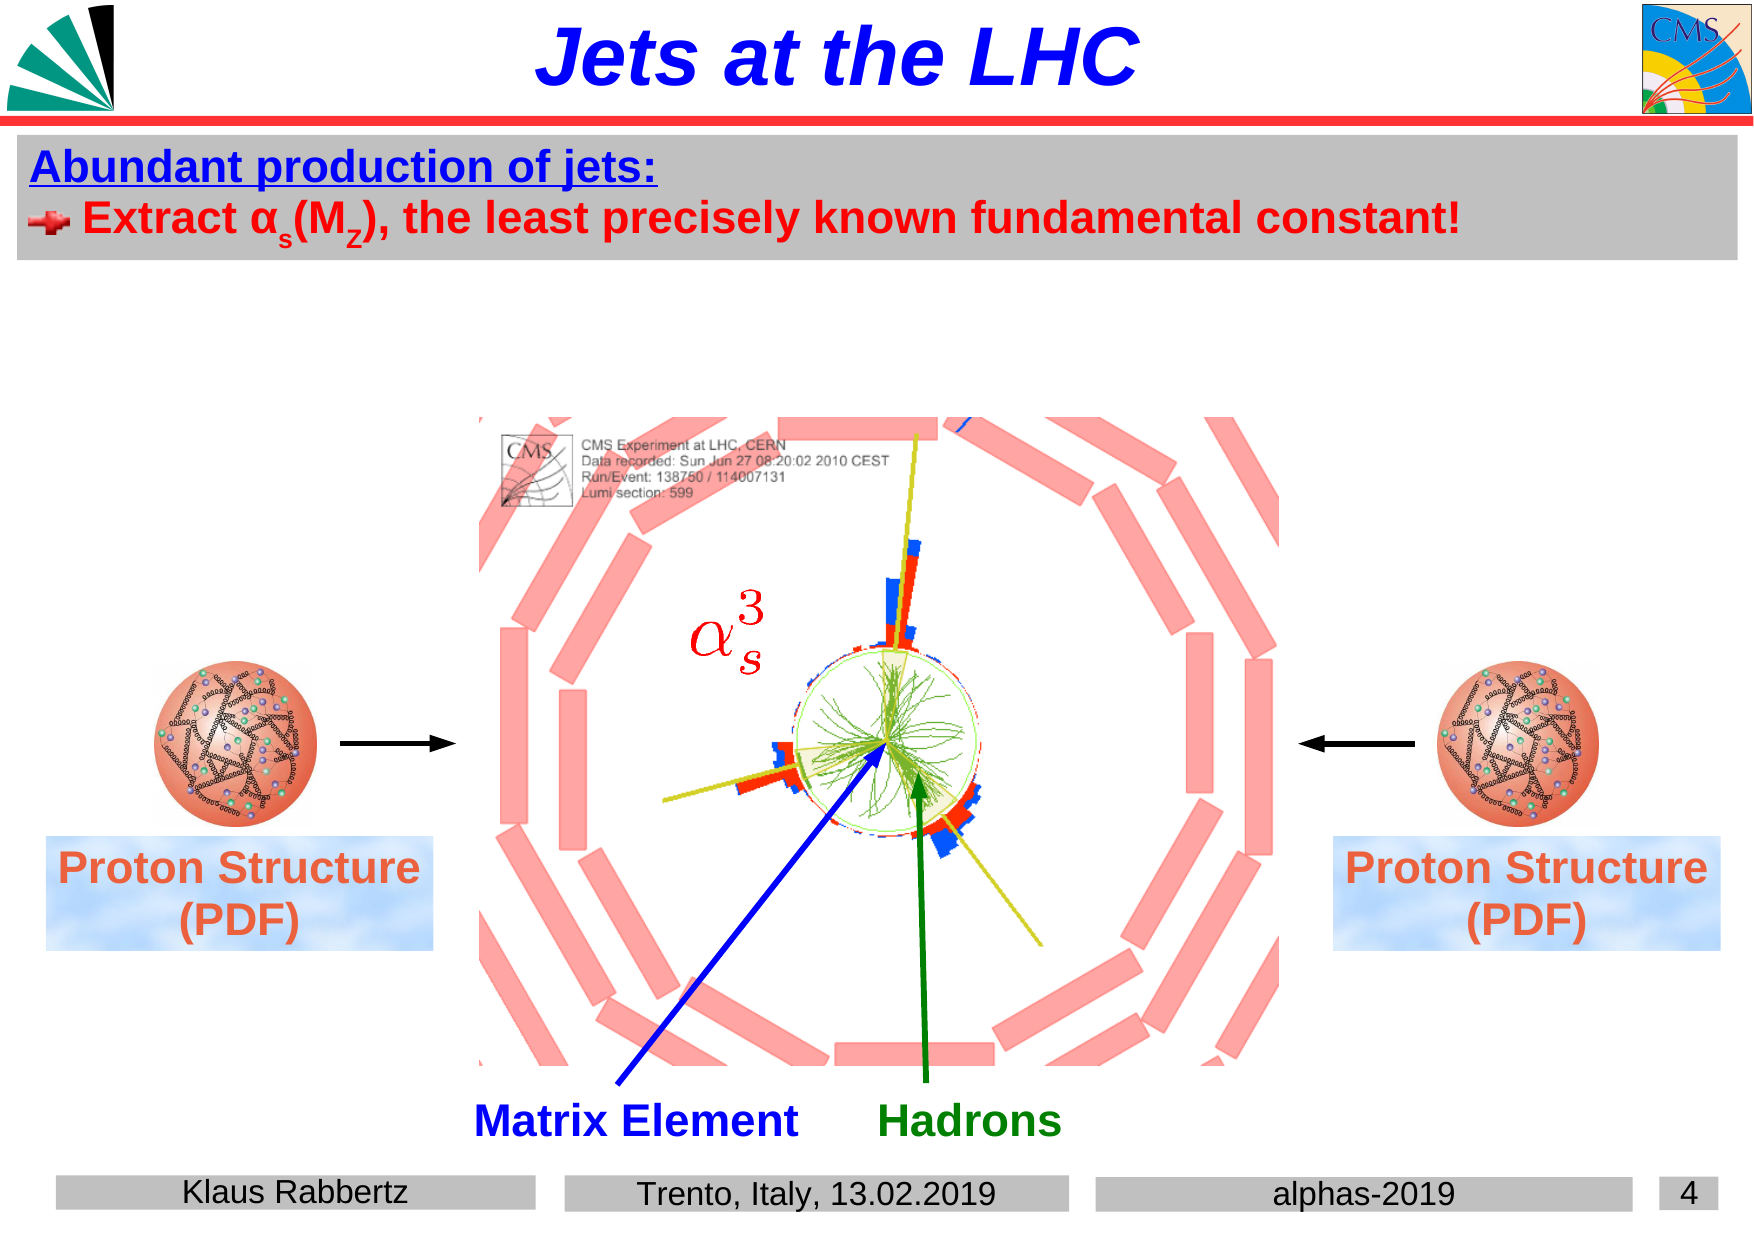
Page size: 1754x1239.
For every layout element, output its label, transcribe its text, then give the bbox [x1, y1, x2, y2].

picture [479, 417, 1279, 1066]
title Jets at the LHC [129, 0, 1545, 114]
text_box Abundant production of jets: Extract αs(MZ), the least precisely known fundamental constant! [17, 134, 1738, 261]
picture [1642, 4, 1752, 114]
text_box Proton Structure (PDF) [45, 836, 434, 951]
text_box Hadrons [865, 1089, 1075, 1153]
picture [154, 661, 317, 827]
text_box Matrix Element [461, 1089, 812, 1153]
picture [7, 5, 114, 112]
picture [1437, 661, 1599, 827]
text_box Proton Structure (PDF) [1333, 836, 1721, 951]
